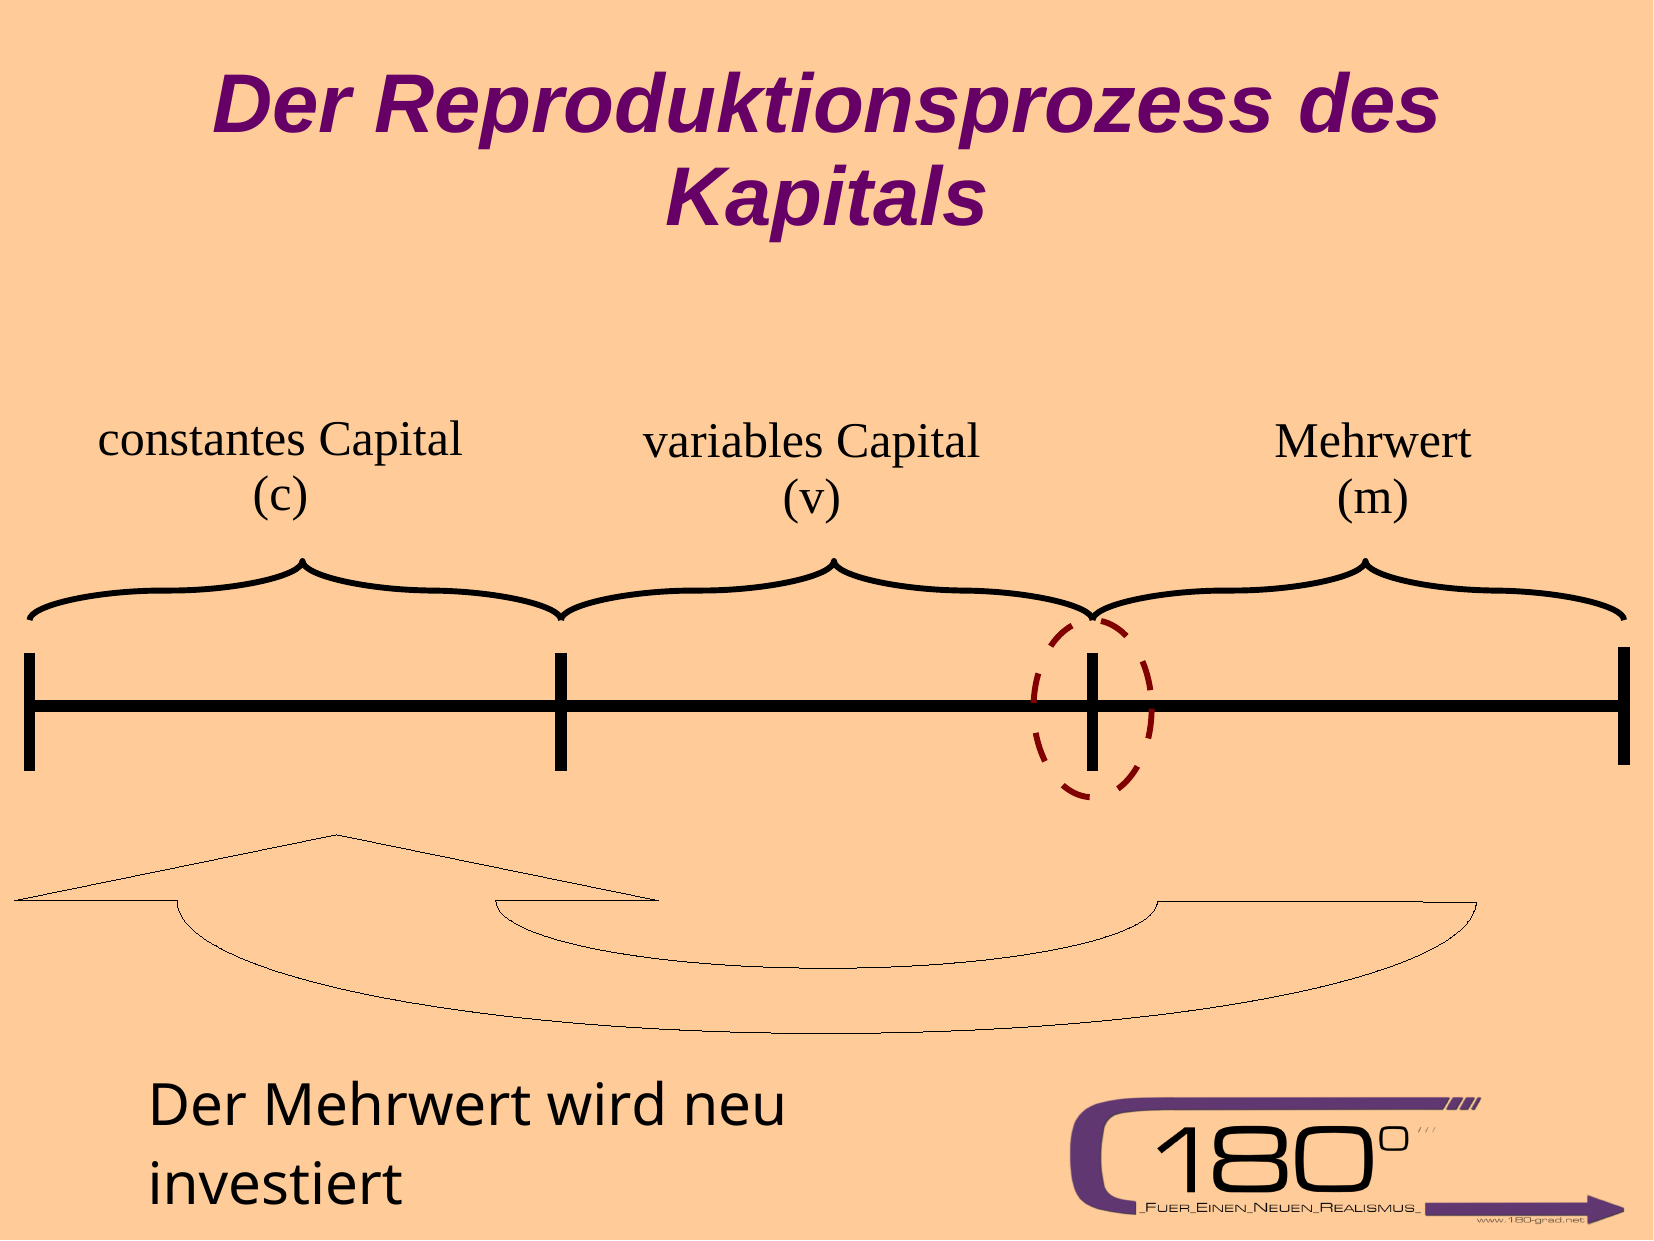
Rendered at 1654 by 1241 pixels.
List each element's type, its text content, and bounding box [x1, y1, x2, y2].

picture [1068, 1092, 1625, 1228]
text_box Der Mehrwert wird neu investiert [147, 1062, 1004, 1136]
text_box variables Capital (v) [620, 413, 1004, 535]
text_box constantes Capital (c) [88, 410, 473, 532]
text_box Mehrwert (m) [1181, 413, 1565, 535]
title Der Reproduktionsprozess des Kapitals [121, 42, 1534, 258]
